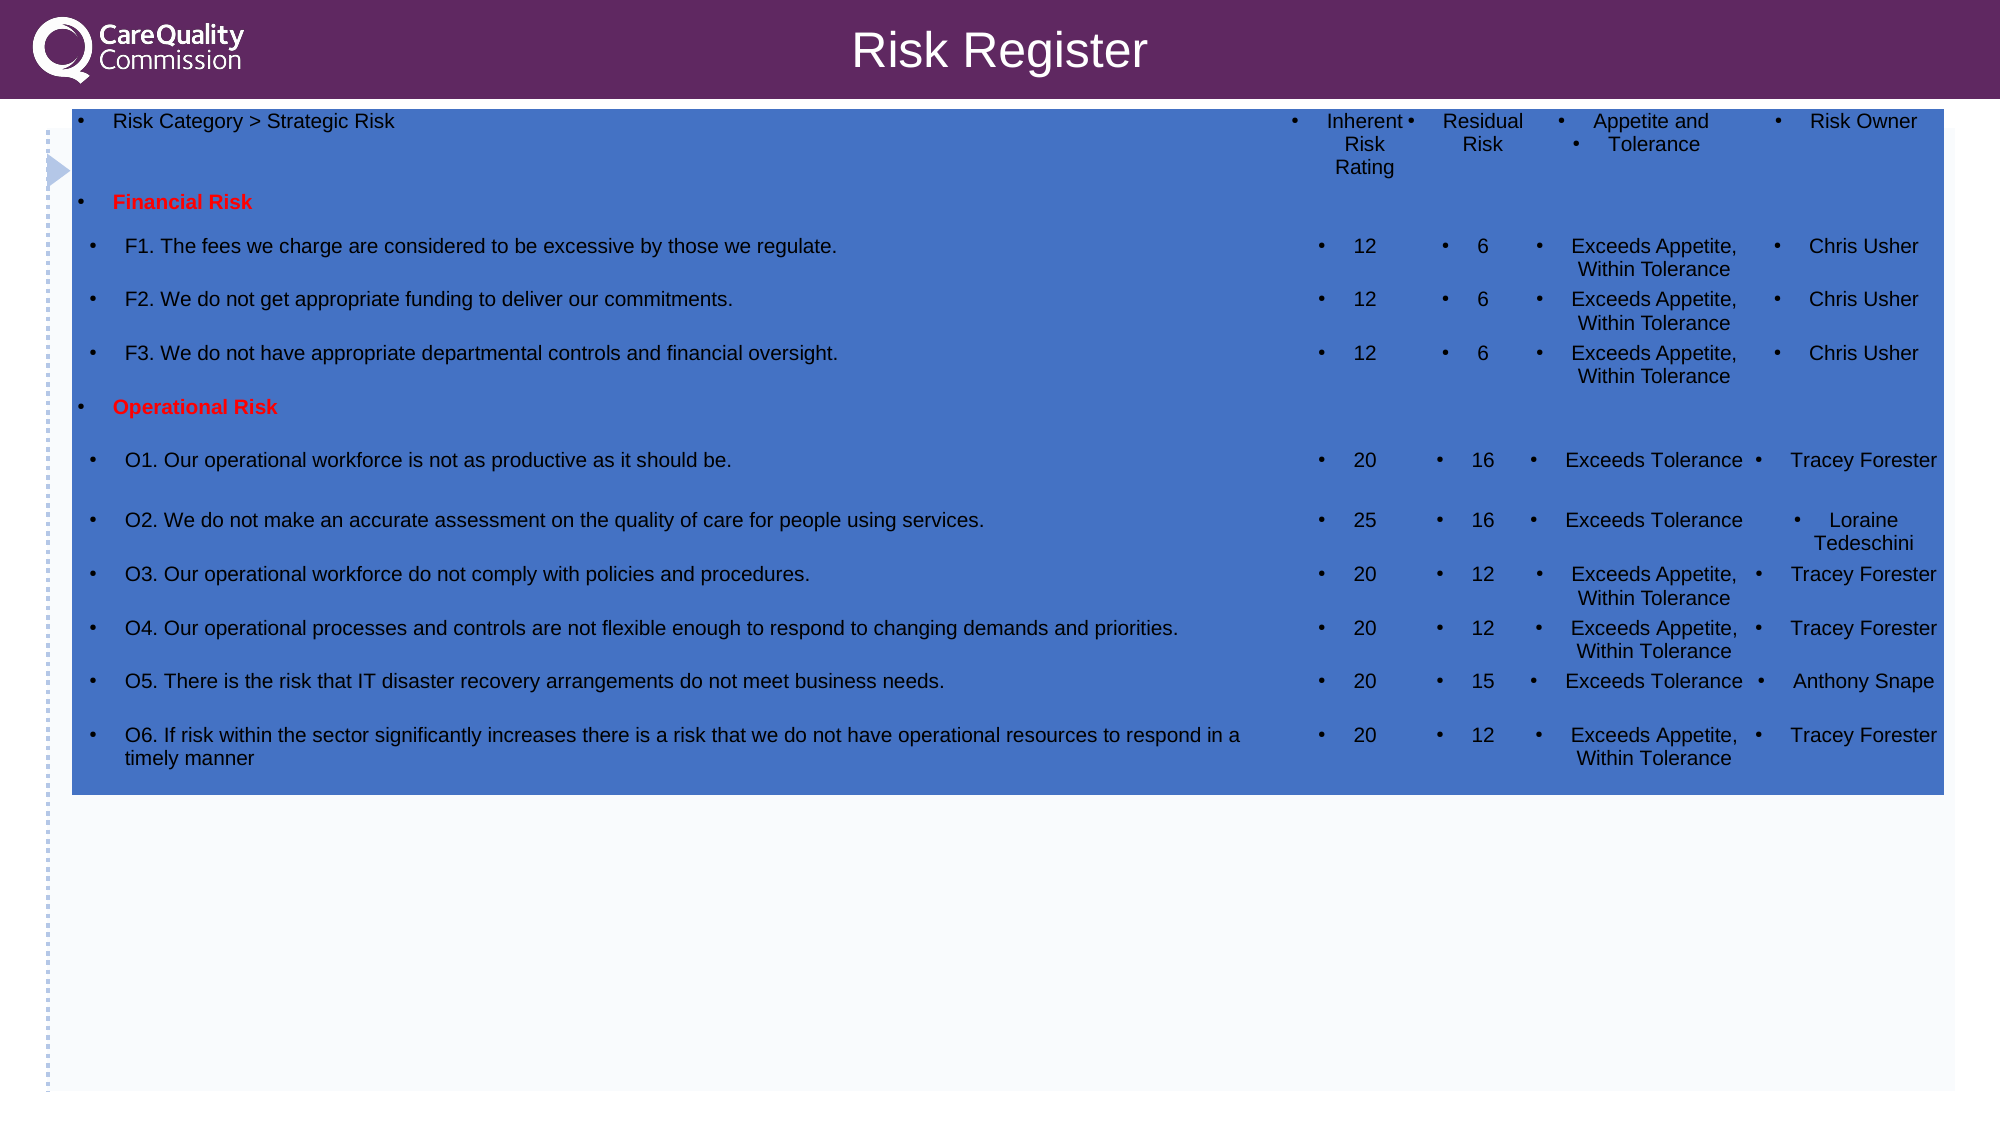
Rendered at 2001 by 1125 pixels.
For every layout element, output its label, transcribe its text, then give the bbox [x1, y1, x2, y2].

table_cell Exceeds Appetite, Within Tolerance [1524, 234, 1749, 288]
table_cell 20 [1288, 724, 1406, 795]
table_cell 12 [1288, 288, 1406, 342]
table_cell Exceeds Appetite, Within Tolerance [1524, 563, 1749, 616]
table_cell Tracey Forester [1749, 563, 1944, 616]
table_cell 16 [1406, 449, 1524, 509]
table_cell O4. Our operational processes and controls are not flexible enough to respond to changing demands and priorities. [72, 616, 1288, 670]
table_cell O5. There is the risk that IT disaster recovery arrangements do not meet business needs. [72, 670, 1288, 724]
table_cell 20 [1288, 670, 1406, 724]
table_cell F1. The fees we charge are considered to be excessive by those we regulate. [72, 234, 1288, 288]
table_cell 6 [1406, 288, 1524, 342]
table_cell 12 [1288, 342, 1406, 395]
table_cell 6 [1406, 342, 1524, 395]
table_header Appetite and Tolerance [1524, 109, 1749, 191]
table_cell Exceeds Tolerance [1524, 509, 1749, 563]
table_cell F3. We do not have appropriate departmental controls and financial oversight. [72, 342, 1288, 395]
table_cell Operational Risk [72, 395, 1944, 449]
text_box [47, 128, 1955, 1091]
table_cell O1. Our operational workforce is not as productive as it should be. [72, 449, 1288, 509]
table_cell Tracey Forester [1749, 724, 1944, 795]
table_cell Loraine Tedeschini [1749, 509, 1944, 563]
text_box Risk Register [641, 9, 1358, 86]
table_cell 12 [1406, 724, 1524, 795]
table_cell 12 [1406, 563, 1524, 616]
table_cell 15 [1406, 670, 1524, 724]
text_box [0, 0, 2000, 99]
table_cell Anthony Snape [1749, 670, 1944, 724]
table_cell Exceeds Appetite, Within Tolerance [1524, 724, 1749, 795]
table_cell Financial Risk [72, 191, 1944, 234]
table_cell Exceeds Appetite, Within Tolerance [1524, 616, 1749, 670]
table_header Risk Owner [1749, 109, 1944, 191]
table_cell Exceeds Appetite, Within Tolerance [1524, 288, 1749, 342]
table_cell 6 [1406, 234, 1524, 288]
table_cell 25 [1288, 509, 1406, 563]
table_cell Chris Usher [1749, 288, 1944, 342]
table_cell 12 [1288, 234, 1406, 288]
table_cell O6. If risk within the sector significantly increases there is a risk that we do not have operational resources to respond in a timely manner [72, 724, 1288, 795]
table_cell Tracey Forester [1749, 449, 1944, 509]
table_cell 16 [1406, 509, 1524, 563]
table_cell 20 [1288, 616, 1406, 670]
table_header Risk Category > Strategic Risk [72, 109, 1288, 191]
table_cell Tracey Forester [1749, 616, 1944, 670]
table_cell Exceeds Appetite, Within Tolerance [1524, 342, 1749, 395]
table_header Residual Risk [1406, 109, 1524, 191]
table_cell 20 [1288, 449, 1406, 509]
table_cell Chris Usher [1749, 234, 1944, 288]
table_cell 12 [1406, 616, 1524, 670]
table_cell Chris Usher [1749, 342, 1944, 395]
table_cell Exceeds Tolerance [1524, 670, 1749, 724]
picture [32, 16, 245, 84]
table_header Inherent Risk Rating [1288, 109, 1406, 191]
table_cell 20 [1288, 563, 1406, 616]
table_cell Exceeds Tolerance [1524, 449, 1749, 509]
table_cell O2. We do not make an accurate assessment on the quality of care for people using services. [72, 509, 1288, 563]
table_cell O3. Our operational workforce do not comply with policies and procedures. [72, 563, 1288, 616]
table_cell F2. We do not get appropriate funding to deliver our commitments. [72, 288, 1288, 342]
